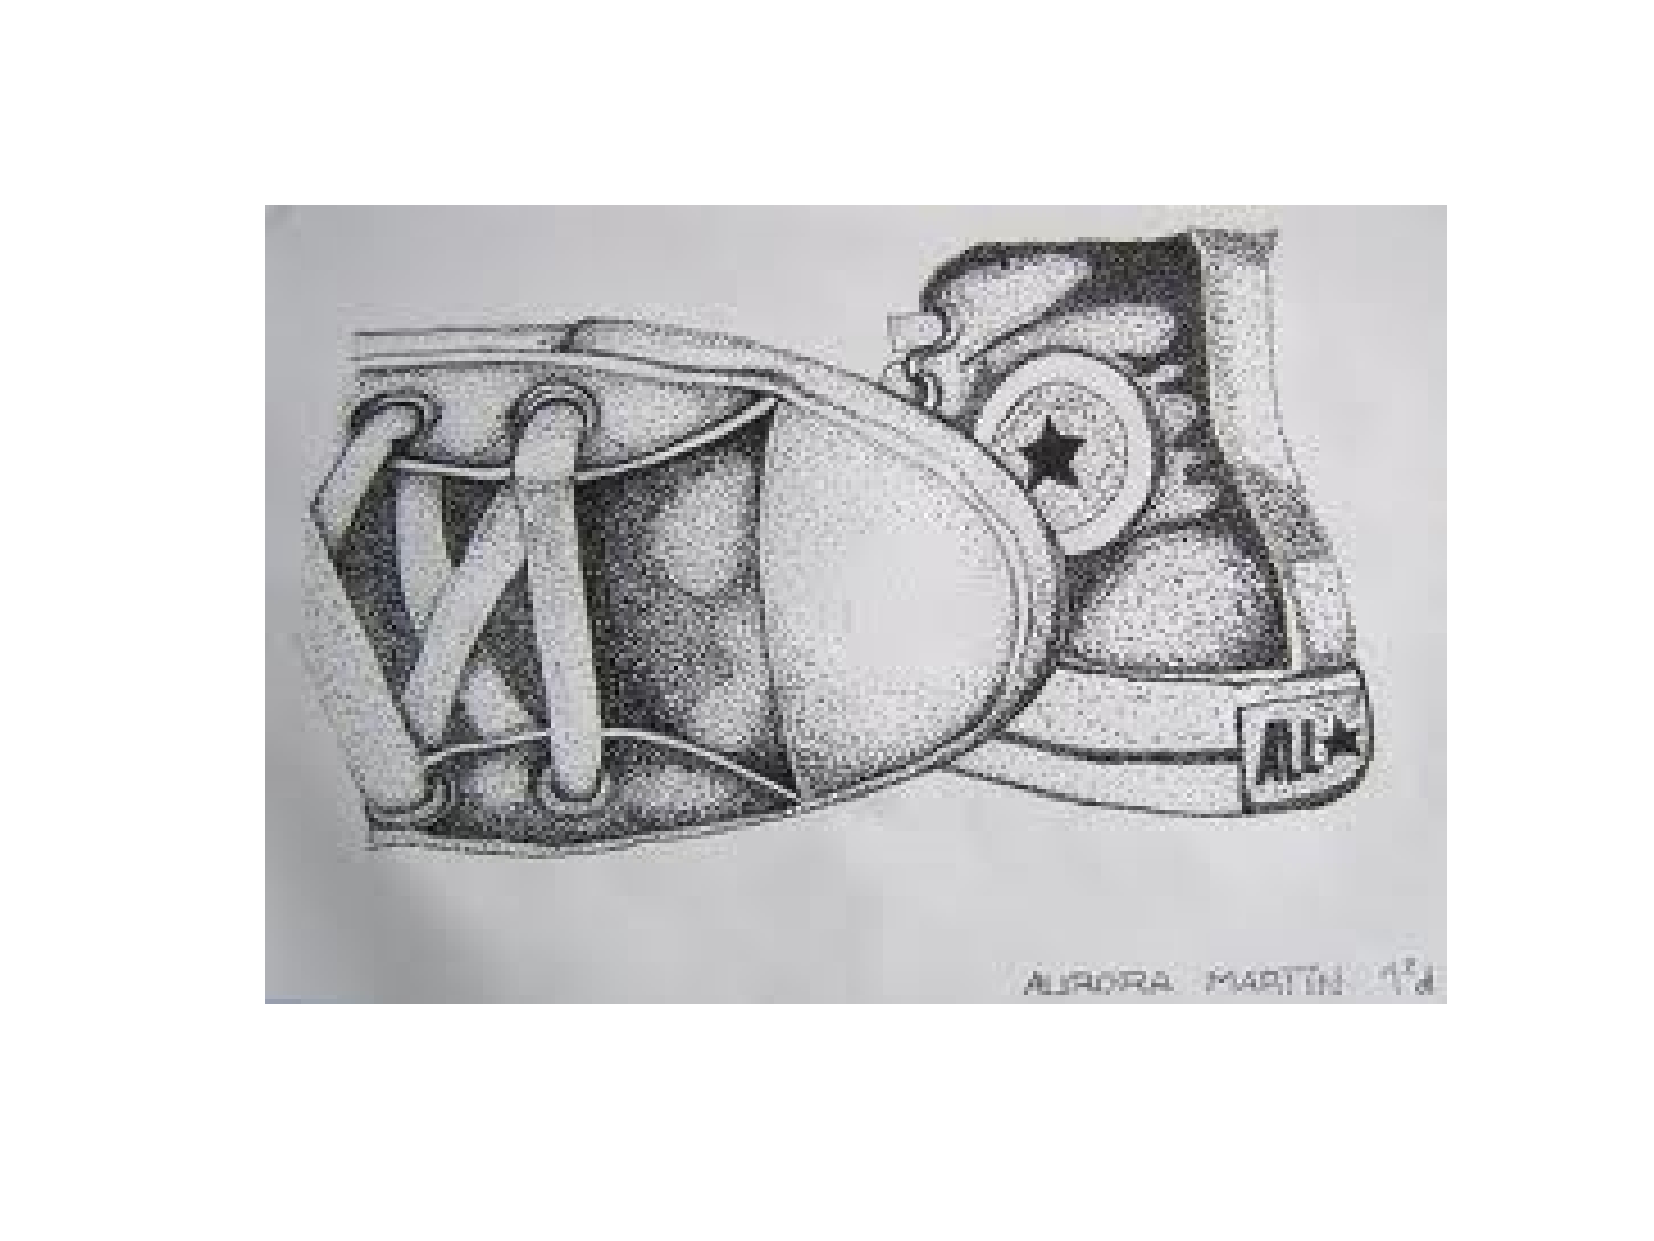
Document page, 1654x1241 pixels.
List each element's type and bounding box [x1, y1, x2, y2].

picture [265, 205, 1447, 1004]
